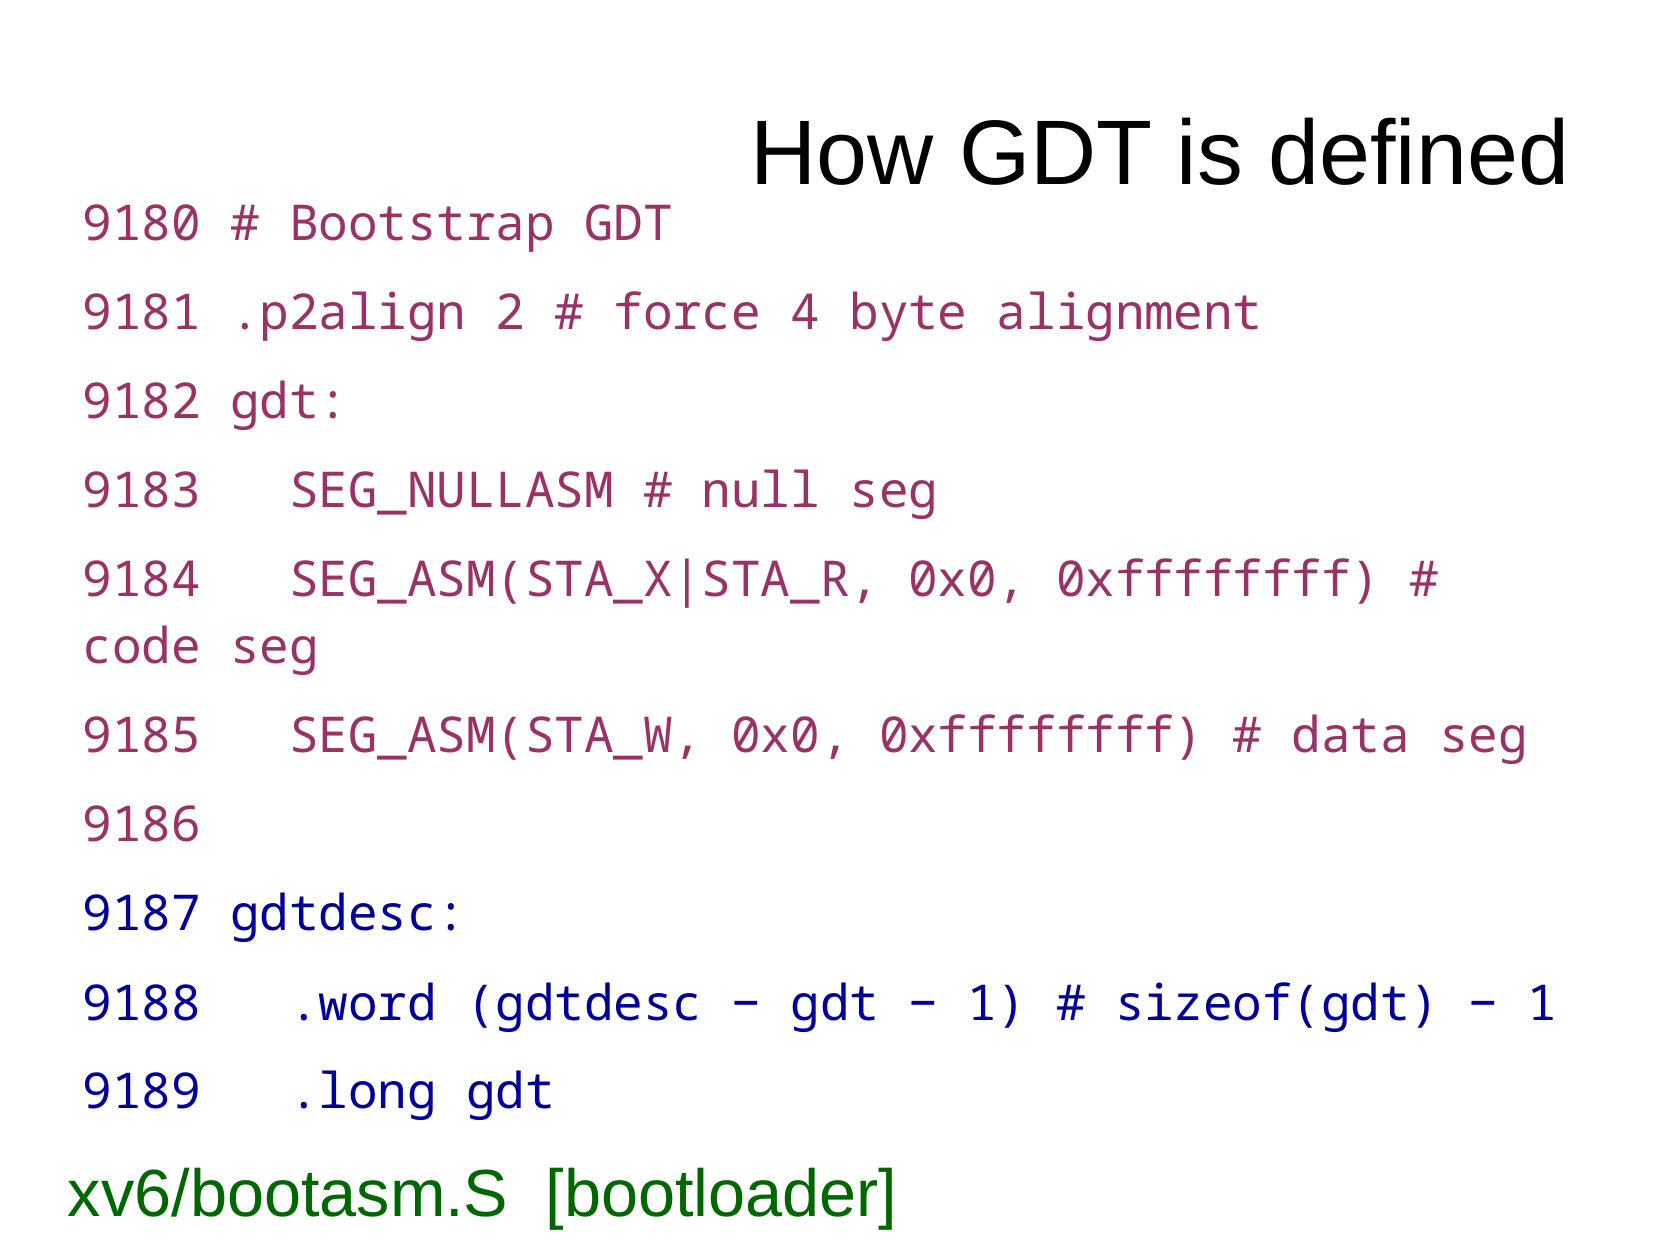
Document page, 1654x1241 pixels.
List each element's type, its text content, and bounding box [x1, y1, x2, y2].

text_box xv6/bootasm.S [bootloader] [53, 1148, 938, 1238]
list 9180 # Bootstrap GDT 9181 .p2align 2 # force 4 byte alignment 9182 gdt: 9183 SEG_NULLASM # null seg 9184 SEG_ASM(STA_X|STA_R, 0x0, 0xffffffff) # code seg 9185 SEG_ASM(STA_W, 0x0, 0xffffffff) # data seg 9186 9187 gdtdesc: 9188 .word (gdtdesc − gdt − 1) # sizeof(gdt) − 1 9189 .long gdt [82, 187, 1571, 1157]
title How GDT is defined [750, 49, 1571, 187]
